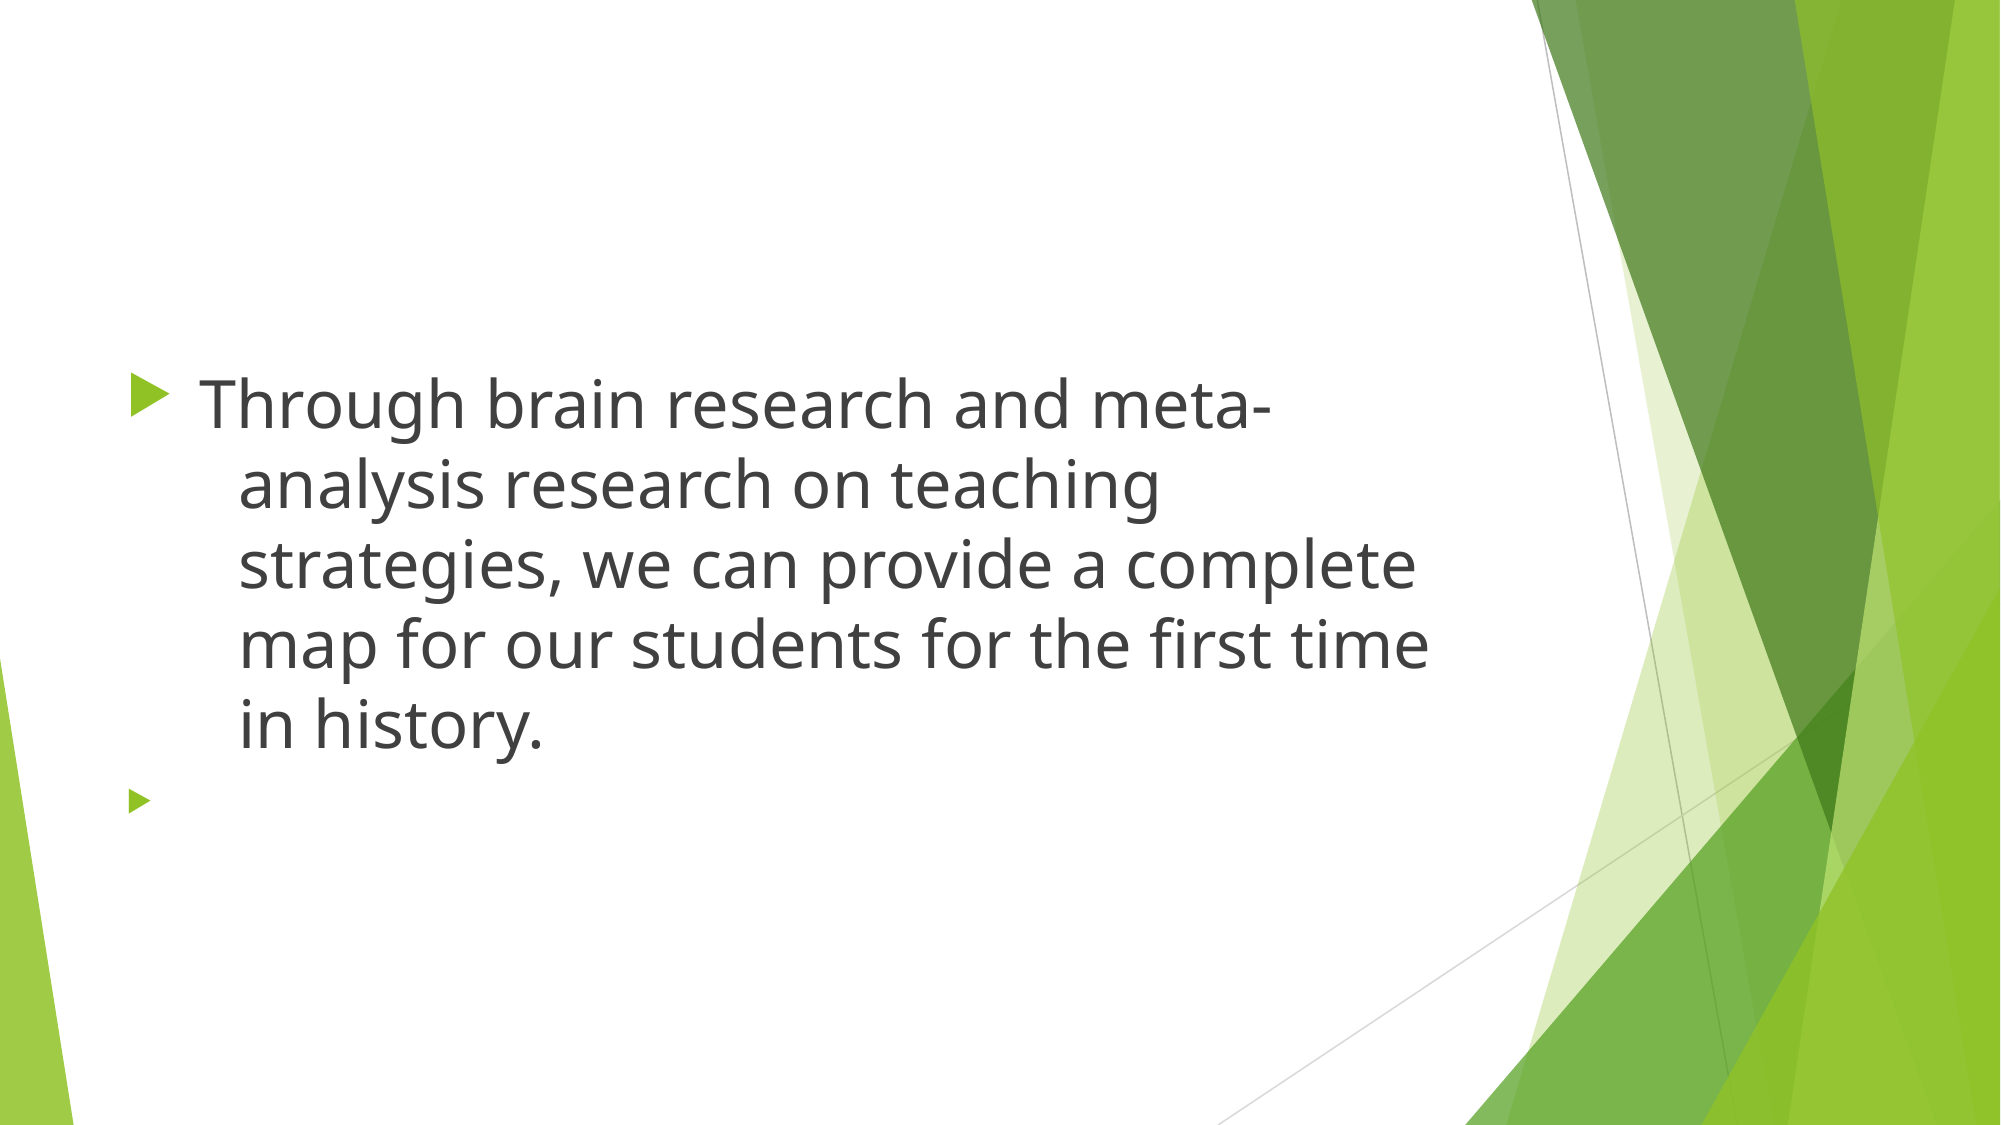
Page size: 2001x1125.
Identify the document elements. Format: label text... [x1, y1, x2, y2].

list Through brain research and meta-analysis research on teaching strategies, we can provide a complete map for our students for the first time in history. [111, 354, 1522, 992]
